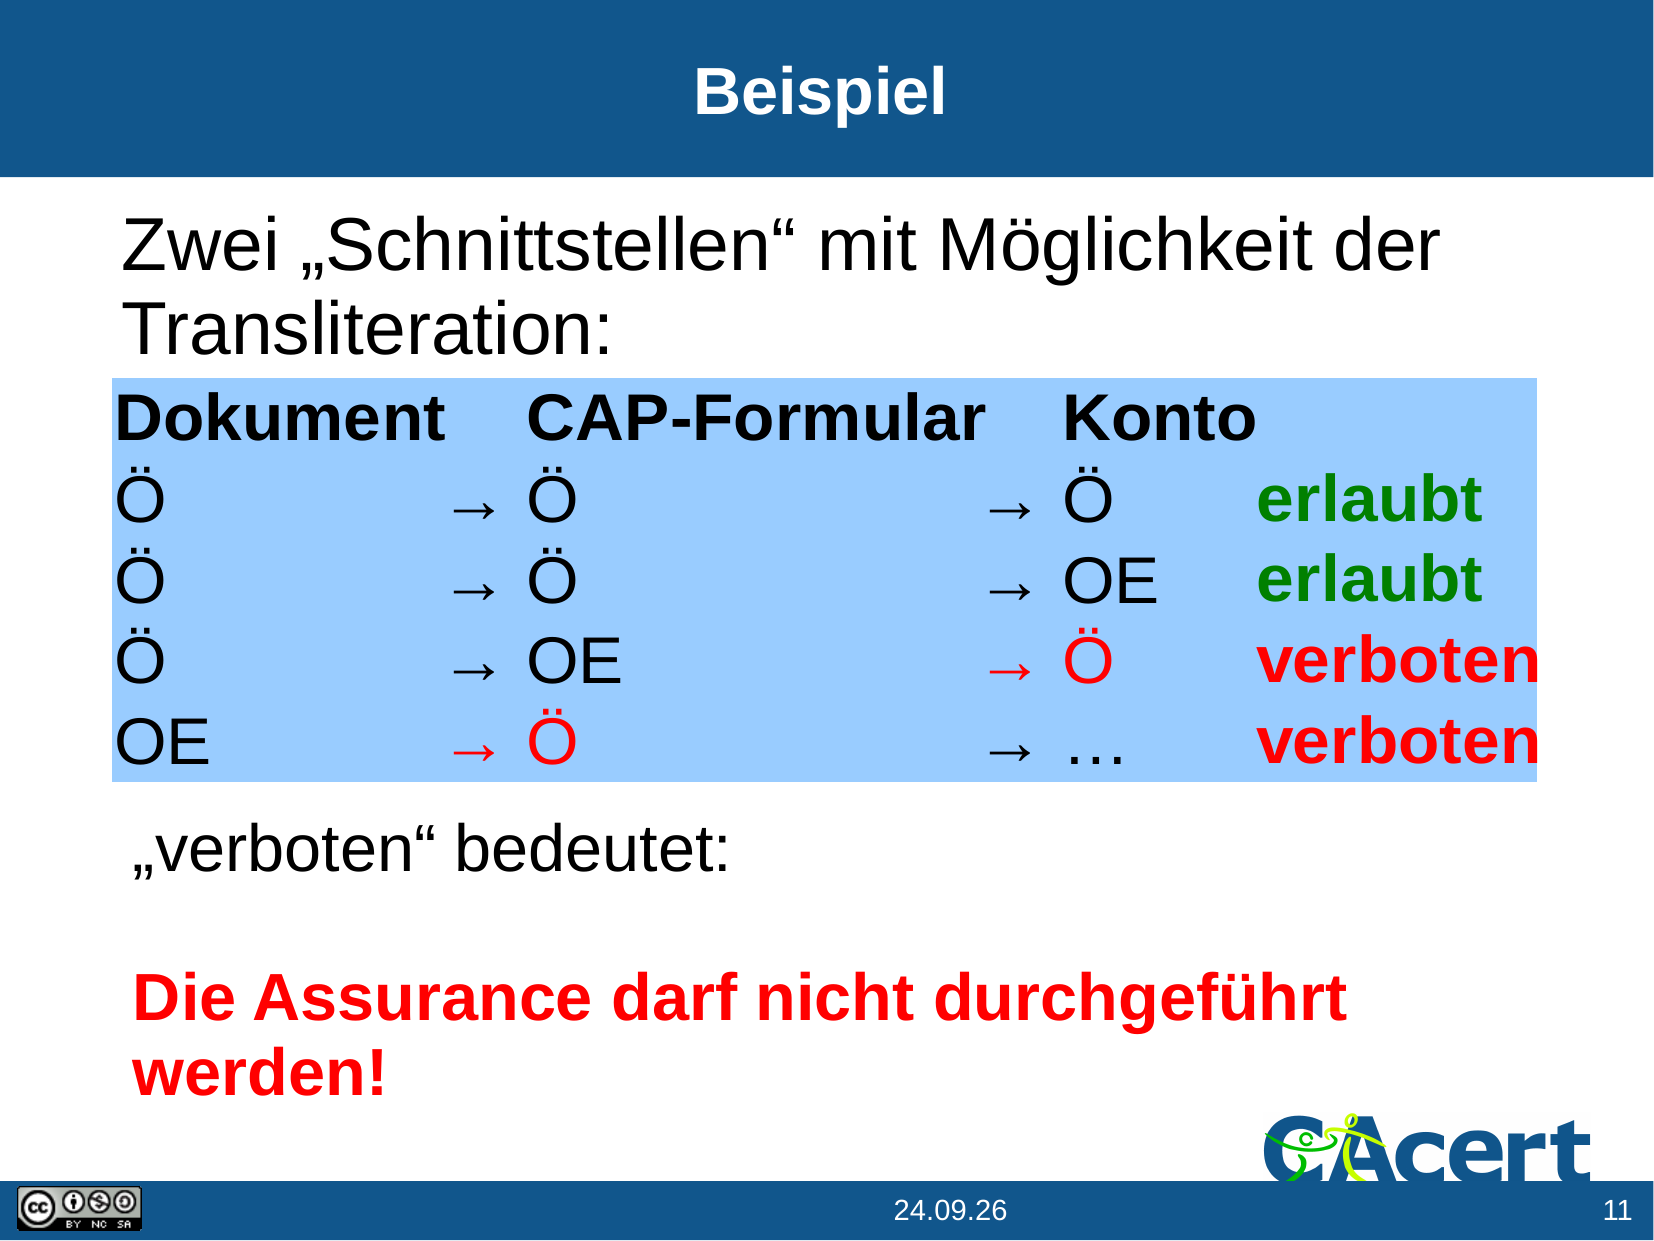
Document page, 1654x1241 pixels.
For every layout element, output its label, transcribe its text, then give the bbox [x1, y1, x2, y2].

title Beispiel [76, 17, 1565, 166]
text_box „verboten“ bedeutet: Die Assurance darf nicht durchgeführt werden! [118, 803, 1536, 1118]
picture [17, 1186, 112, 1231]
text_box Zwei „Schnittstellen“ mit Möglichkeit der Transliteration: [106, 194, 1536, 378]
chart [112, 377, 1654, 1241]
